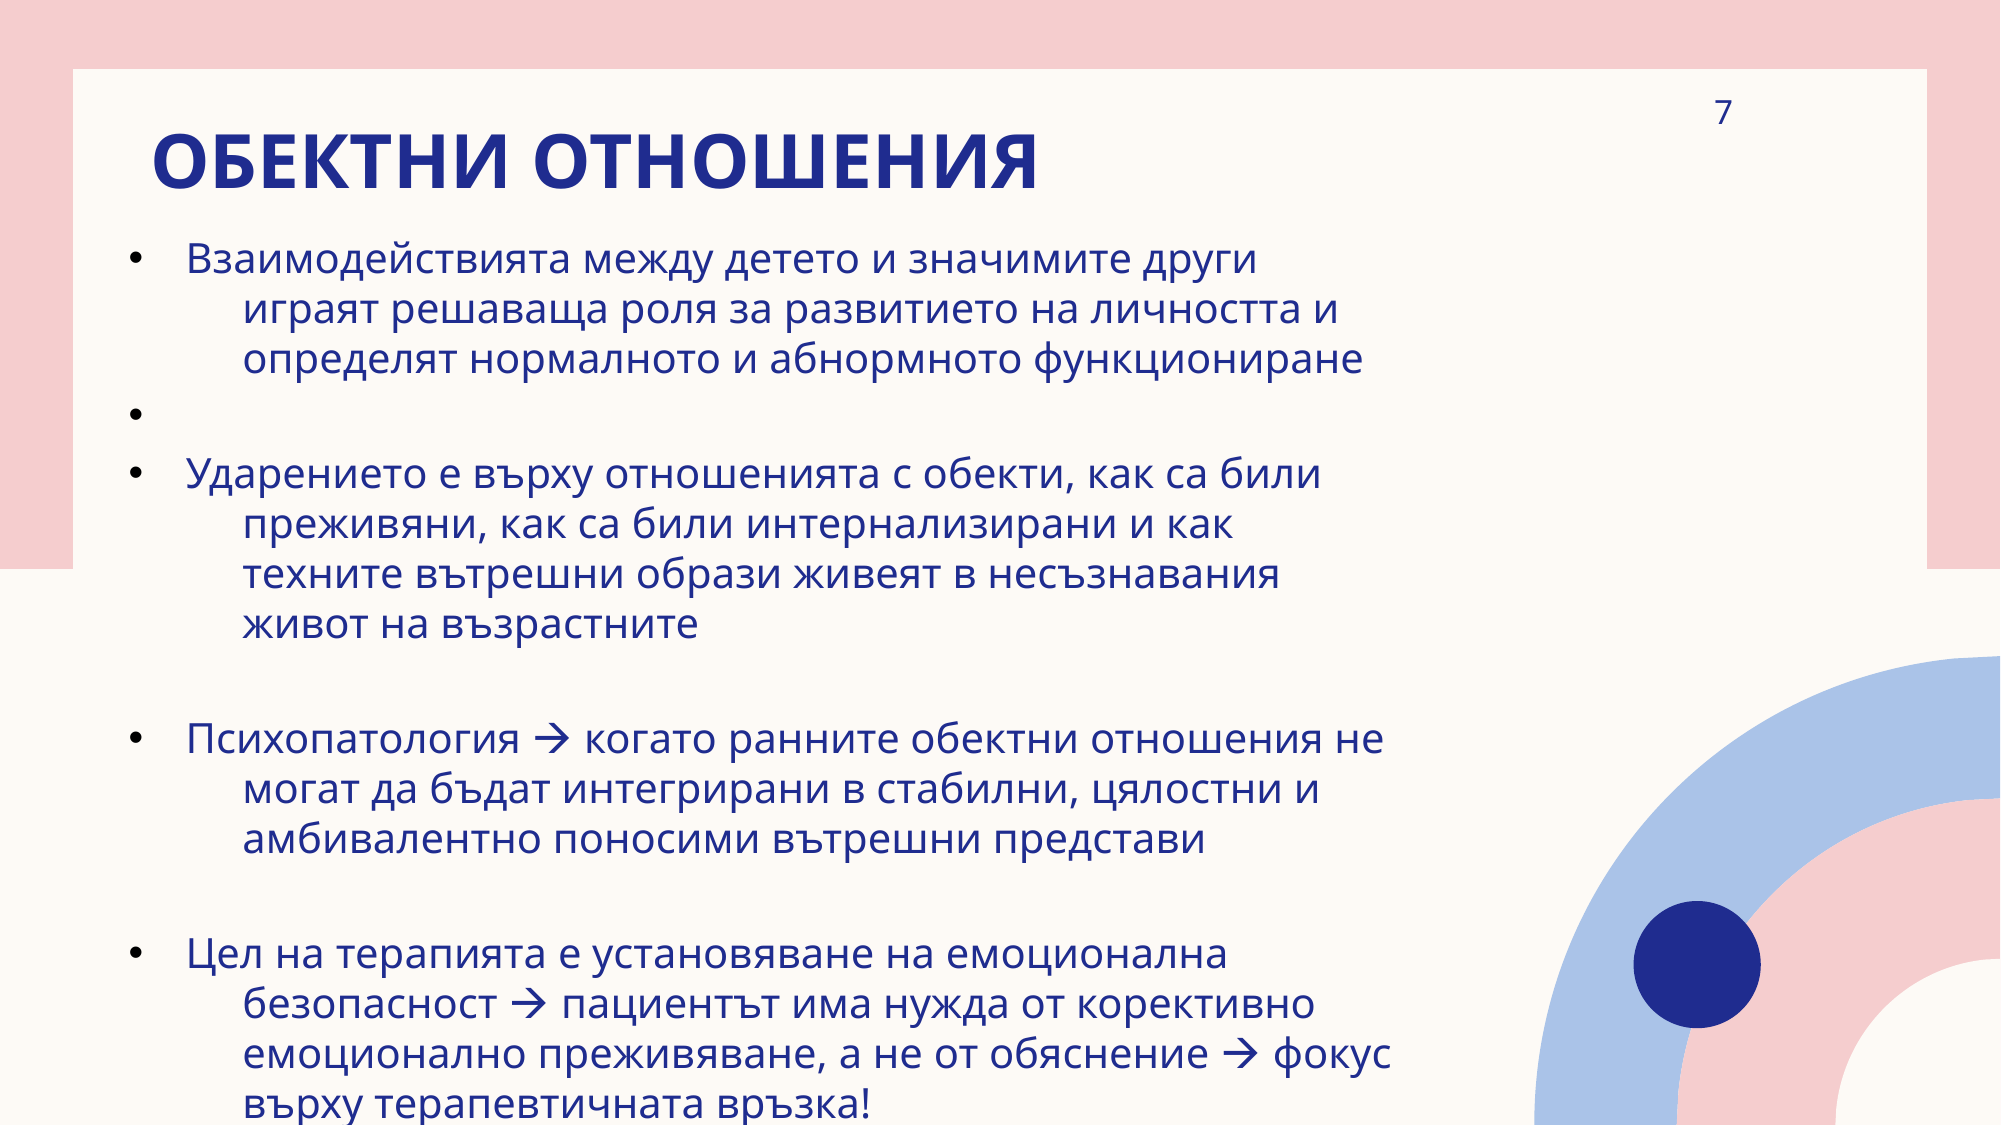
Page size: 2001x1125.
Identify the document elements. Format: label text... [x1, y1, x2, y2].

title Обектни отношения [135, 24, 1387, 204]
text_box Взаимодействията между детето и значимите други играят решаваща роля за развитието на личността и определят нормалното и абнормното функциониране Ударението е върху отношенията с обекти, как са били преживяни, как са били интернализирани и как техните вътрешни образи живеят в несъзнавания живот на възрастните Психопатология  когато ранните обектни отношения не могат да бъдат интегрирани в стабилни, цялостни и амбивалентно поносими вътрешни представи Цел на терапията е установяване на емоционална безопасност  пациентът има нужда от корективно емоционално преживяване, а не от обяснение  фокус върху терапевтичната връзка! [113, 224, 1418, 799]
text_box 5 [1699, 75, 1875, 153]
